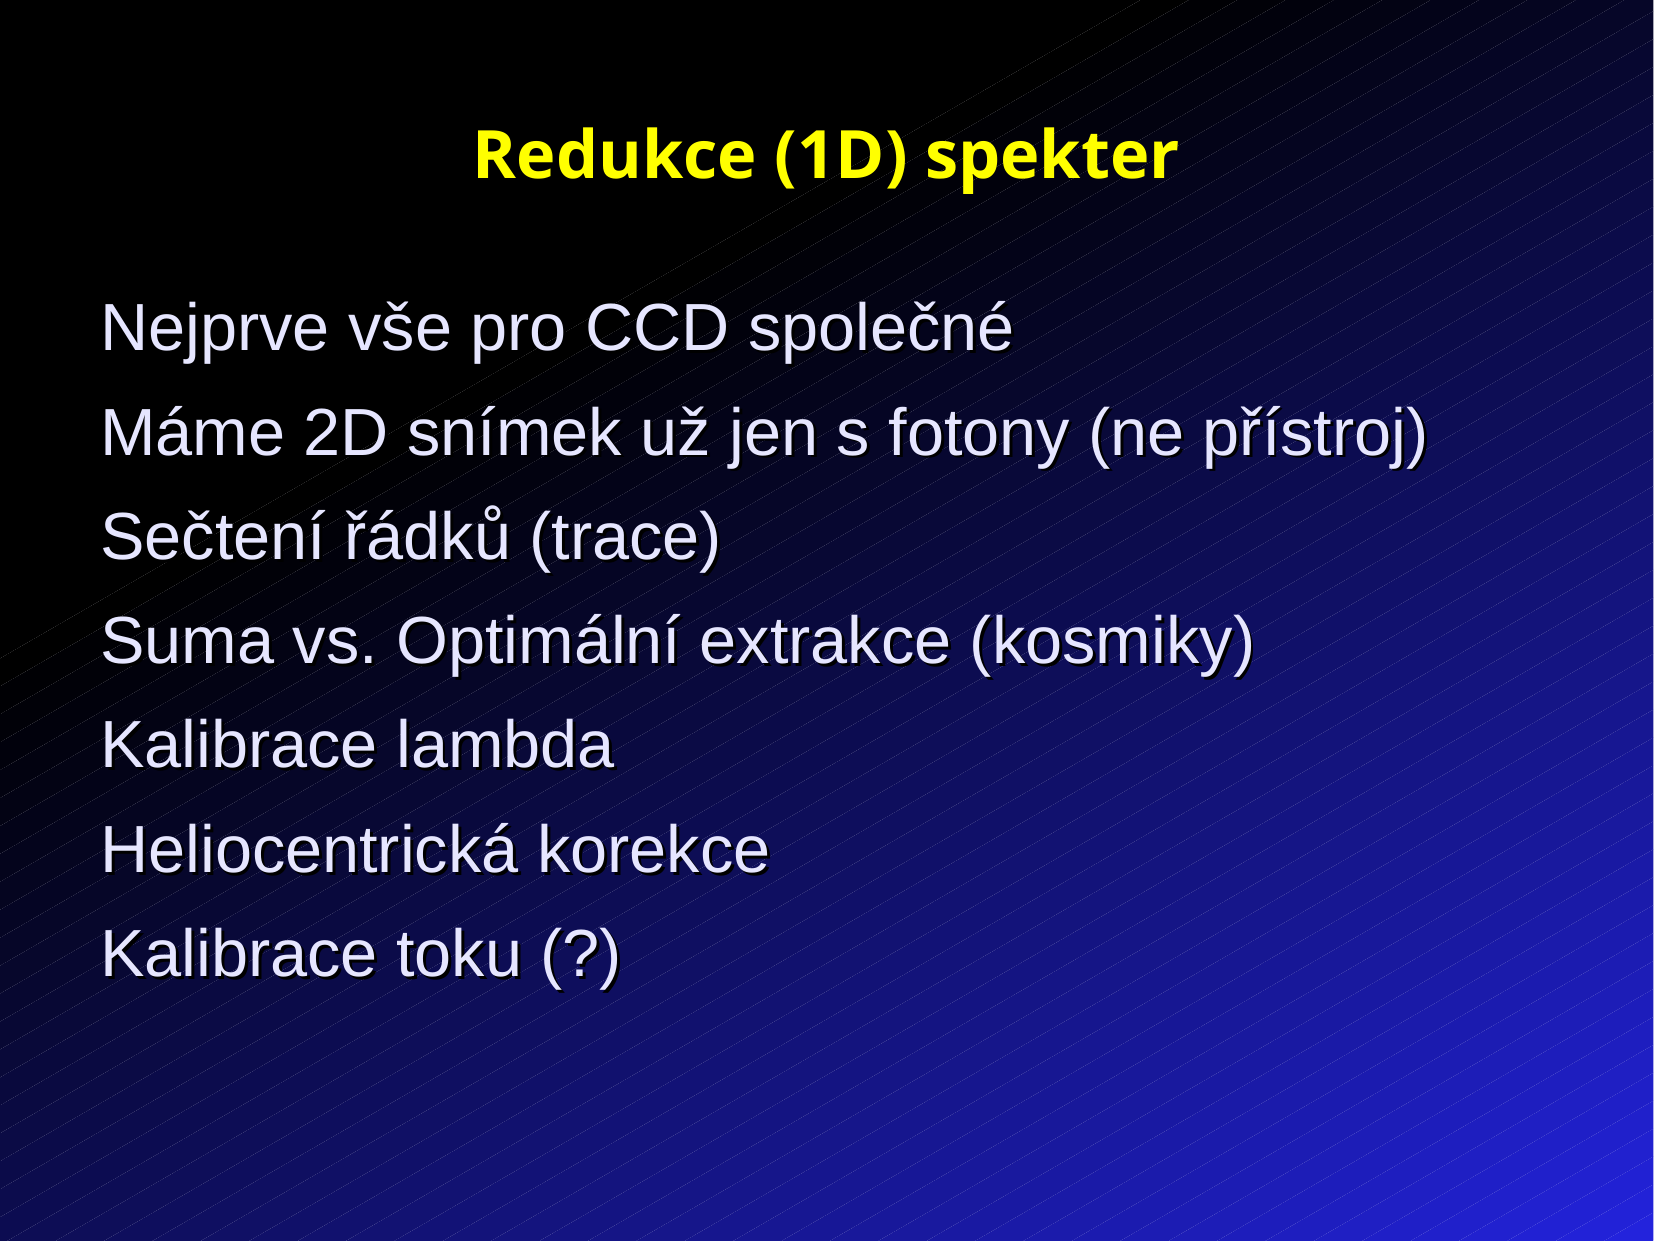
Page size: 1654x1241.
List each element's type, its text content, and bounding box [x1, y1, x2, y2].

title Redukce (1D) spekter [82, 56, 1571, 250]
list Nejprve vše pro CCD společné Máme 2D snímek už jen s fotony (ne přístroj) Sečtení řádků (trace) Suma vs. Optimální extrakce (kosmiky) Kalibrace lambda Heliocentrická korekce Kalibrace toku (?) [82, 290, 1571, 1094]
